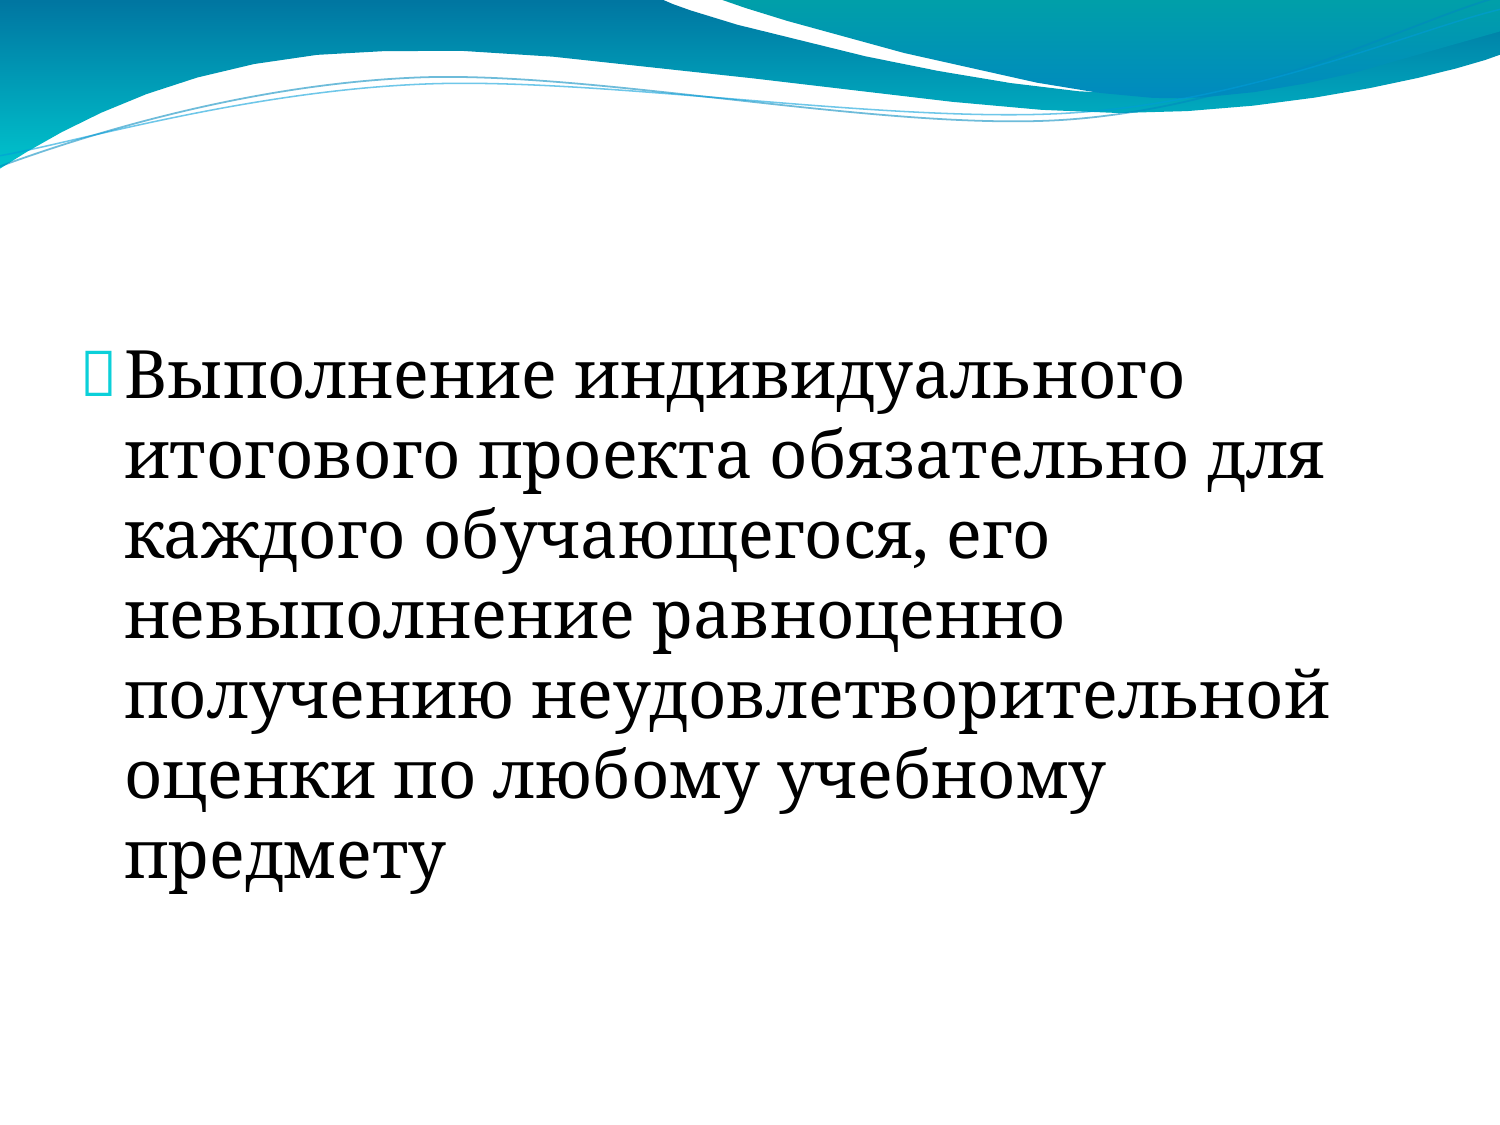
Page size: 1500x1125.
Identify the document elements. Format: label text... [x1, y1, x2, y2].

list Выполнение индивидуального итогового проекта обязательно для каждого обучающегося, его невыполнение равноценно получению неудовлетворительной оценки по любому учебному предмету [64, 324, 1413, 1071]
title [152, 15, 1328, 248]
